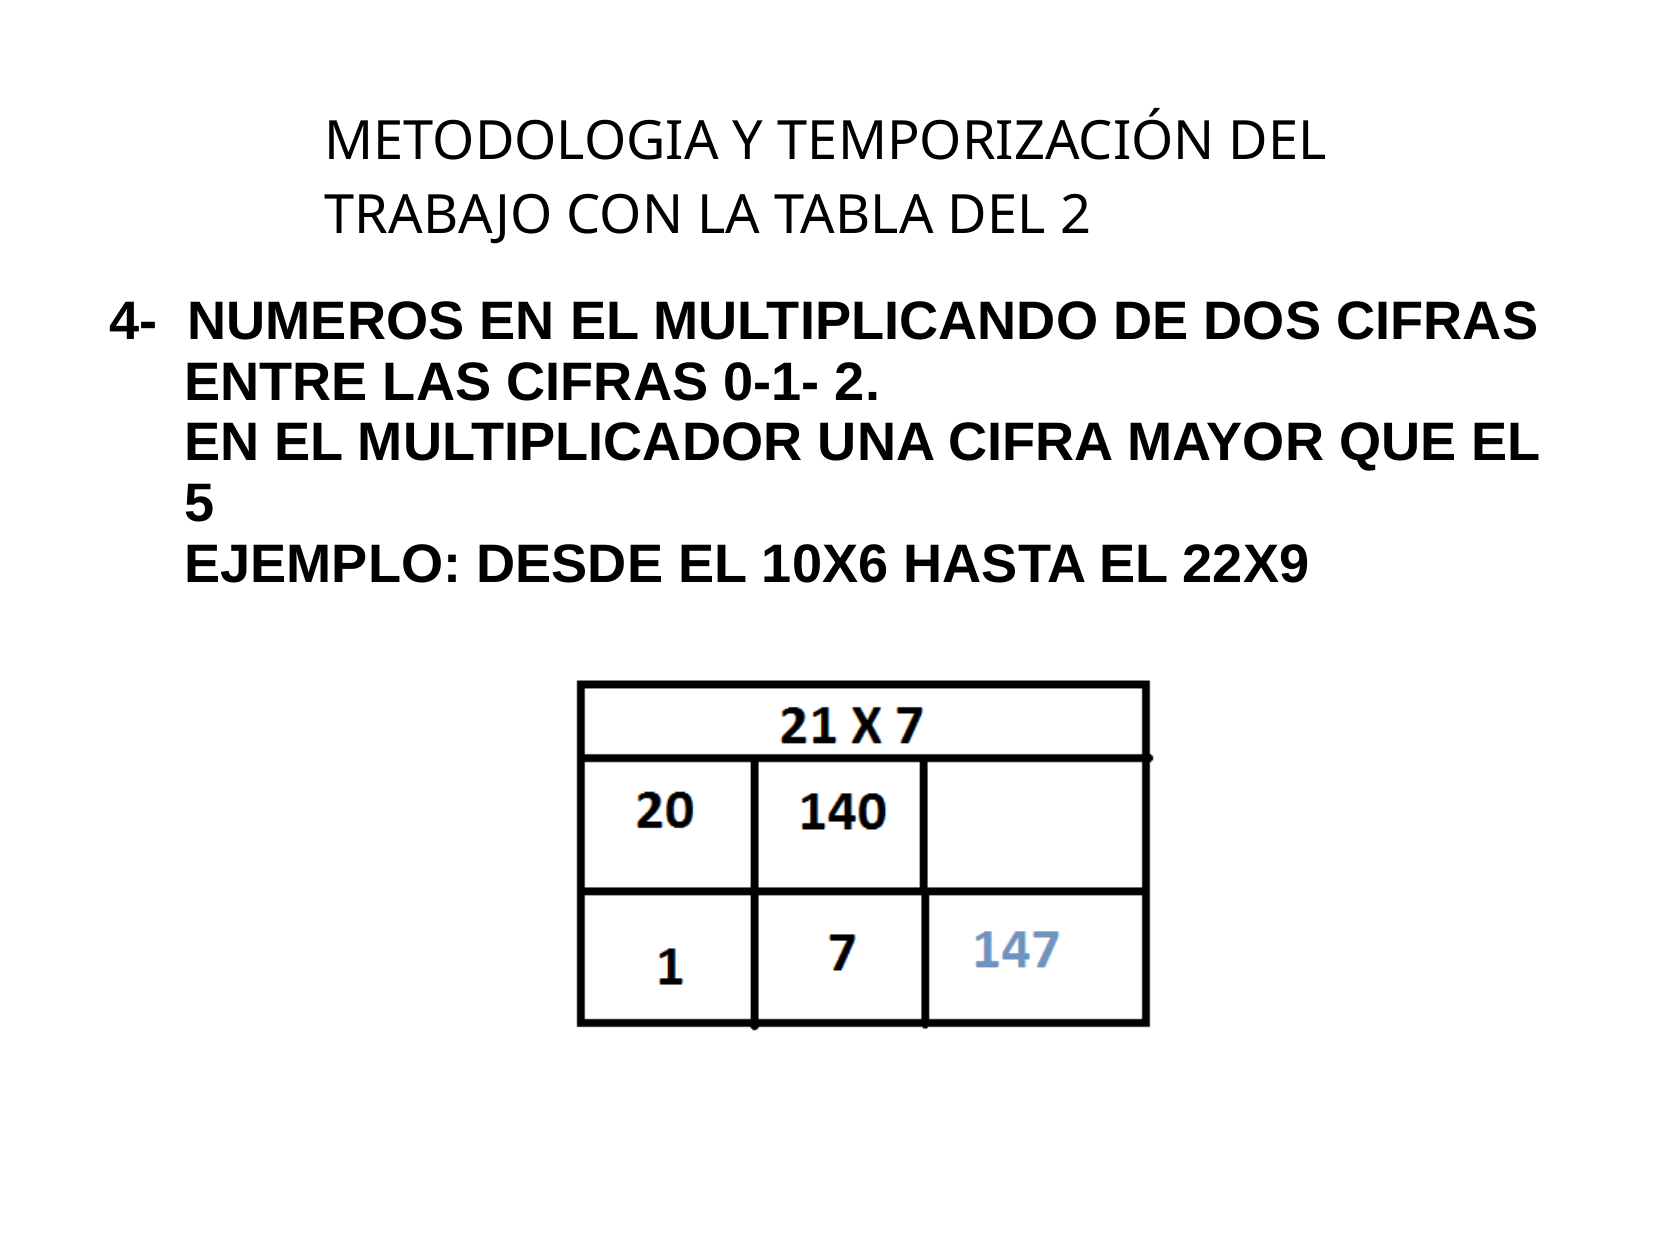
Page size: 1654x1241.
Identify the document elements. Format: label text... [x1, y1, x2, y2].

picture [571, 673, 1158, 1035]
text_box 4- NUMEROS EN EL MULTIPLICANDO DE DOS CIFRAS ENTRE LAS CIFRAS 0-1- 2. EN EL MULTIPLICADOR UNA CIFRA MAYOR QUE EL 5 EJEMPLO: DESDE EL 10X6 HASTA EL 22X9 [94, 283, 1601, 609]
text_box METODOLOGIA Y TEMPORIZACIÓN DEL TRABAJO CON LA TABLA DEL 2 [309, 94, 1371, 255]
